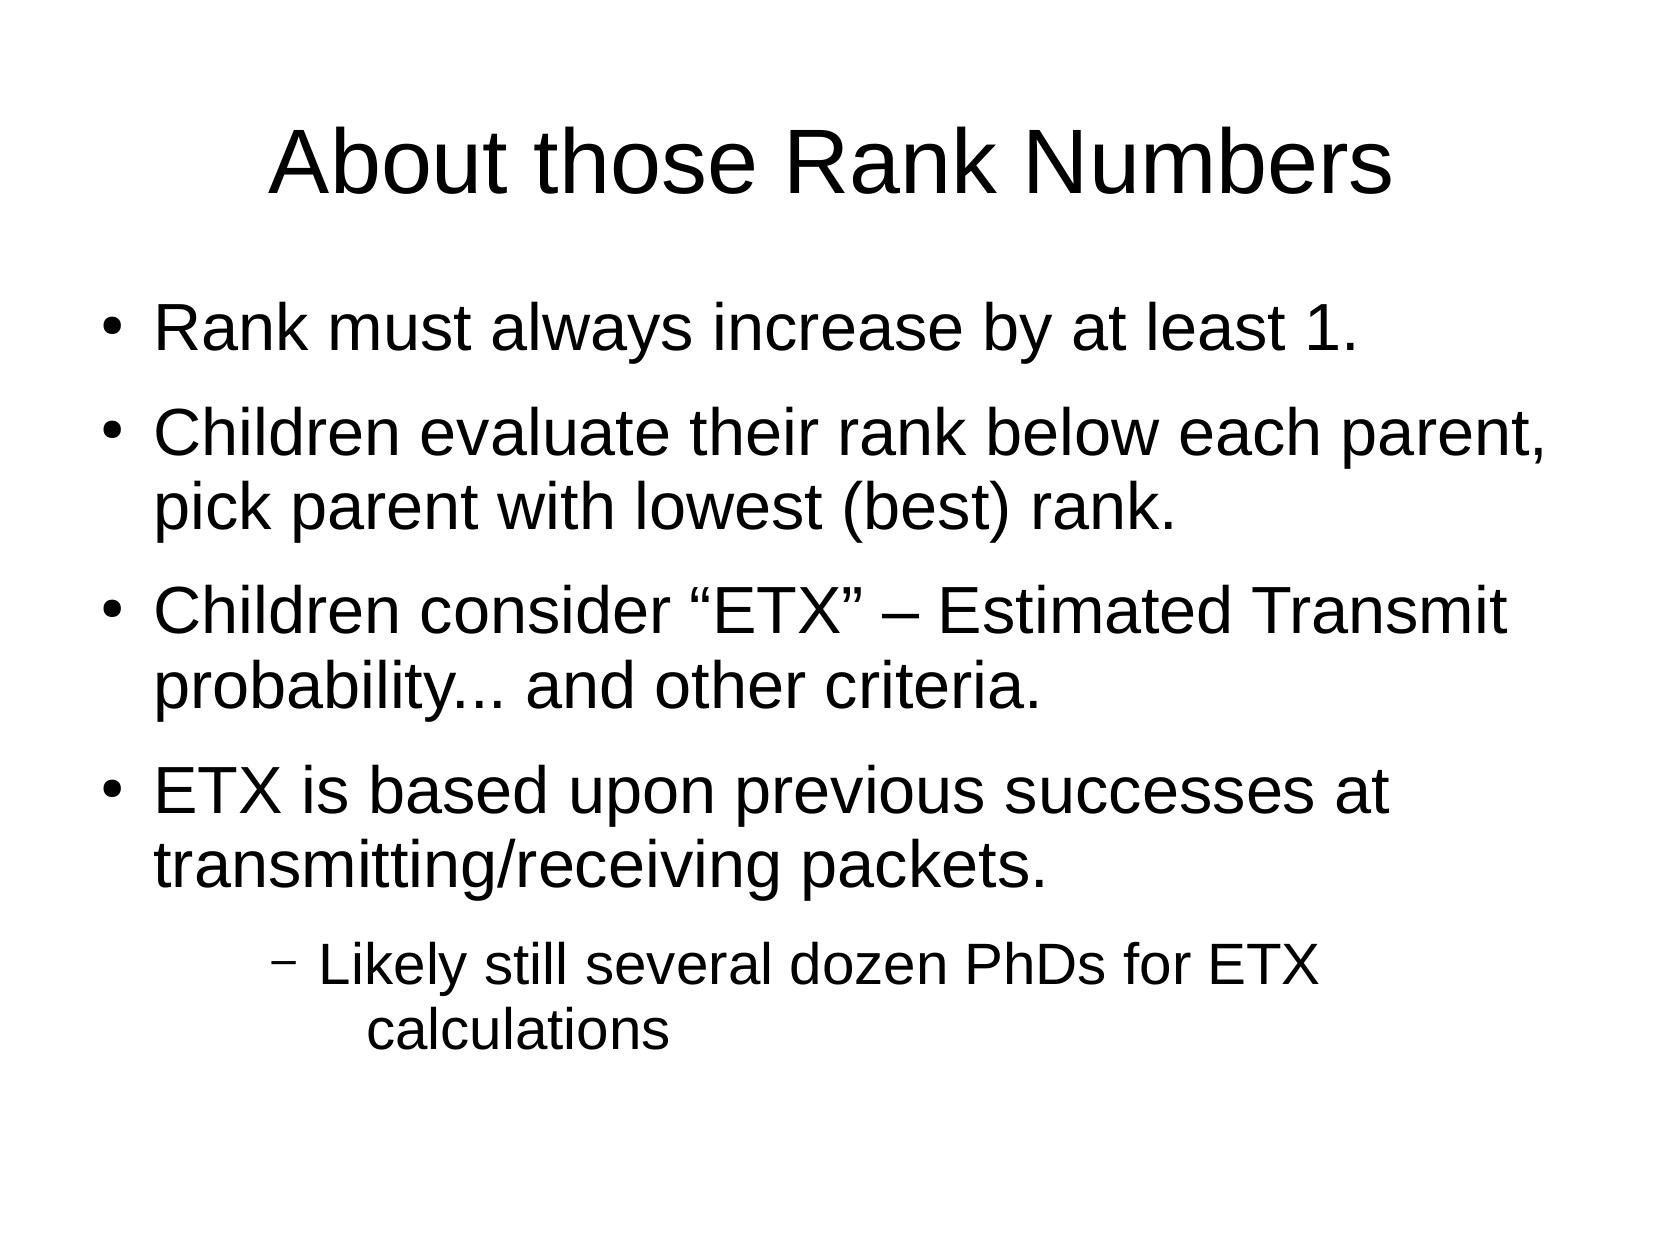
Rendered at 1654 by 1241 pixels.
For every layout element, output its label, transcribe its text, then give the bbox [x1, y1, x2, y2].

title About those Rank Numbers [88, 58, 1577, 266]
list Rank must always increase by at least 1. Children evaluate their rank below each parent, pick parent with lowest (best) rank. Children consider “ETX” – Estimated Transmit probability... and other criteria. ETX is based upon previous successes at transmitting/receiving packets. Likely still several dozen PhDs for ETX calculations [82, 290, 1571, 1062]
